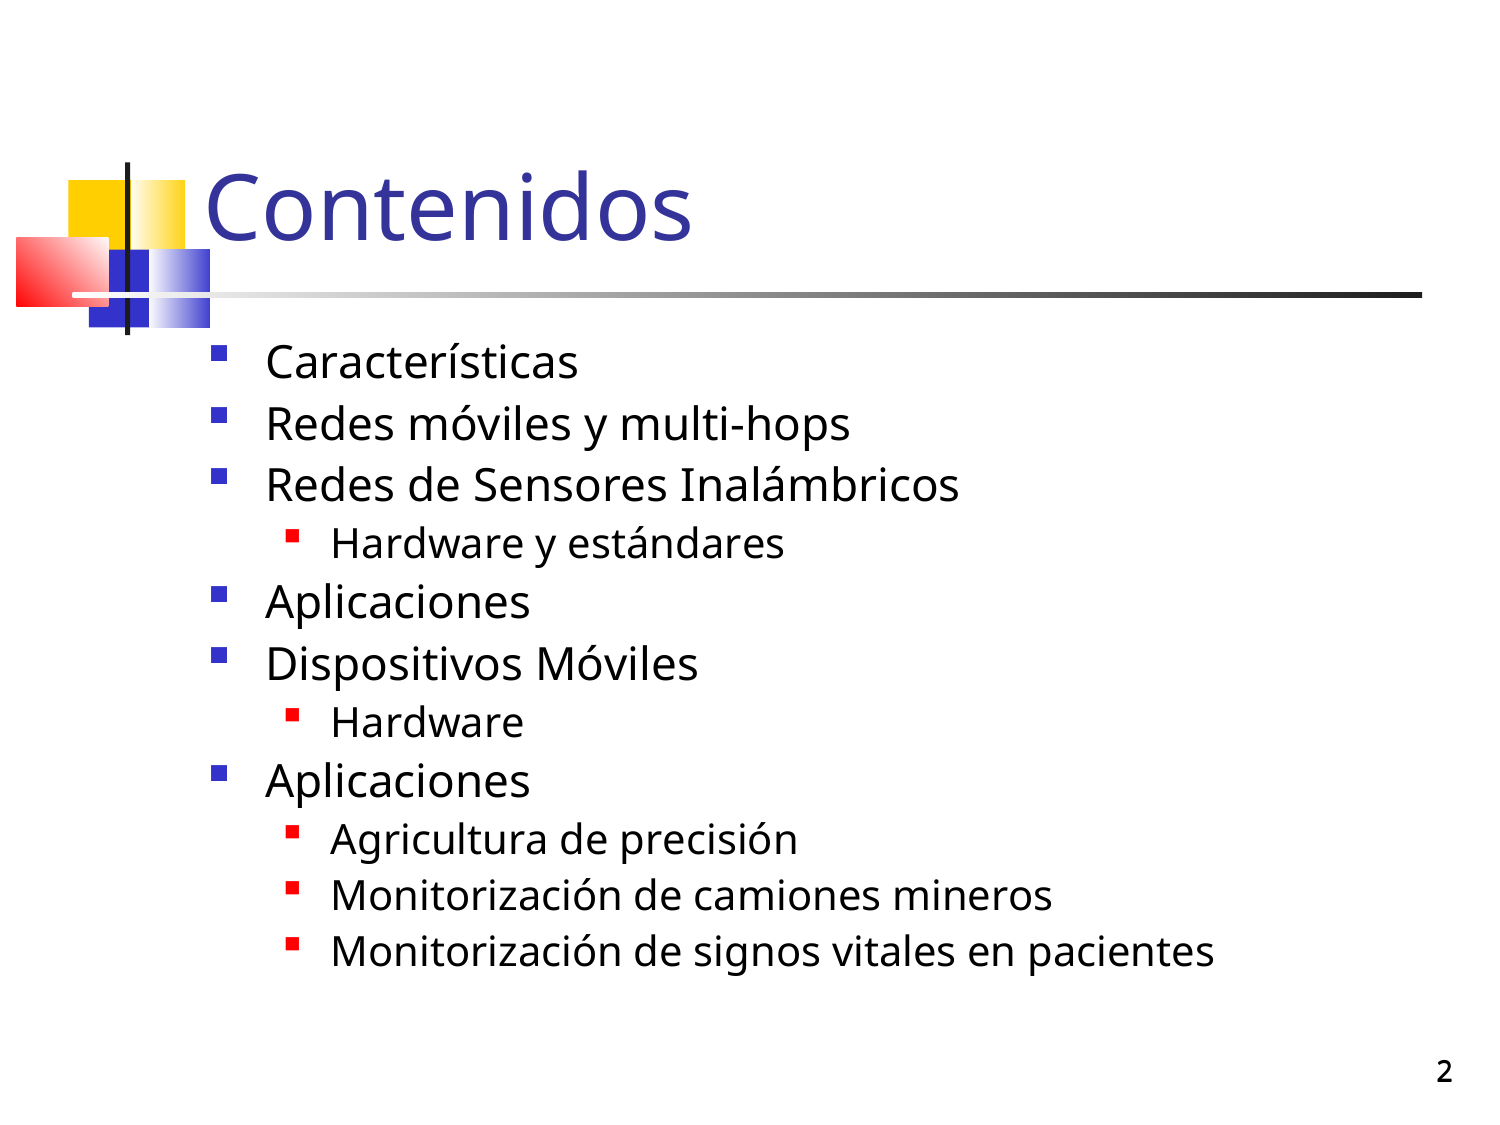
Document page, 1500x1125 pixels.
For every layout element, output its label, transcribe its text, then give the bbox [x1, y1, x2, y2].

list Características Redes móviles y multi-hops Redes de Sensores Inalámbricos Hardware y estándares Aplicaciones Dispositivos Móviles Hardware Aplicaciones Agricultura de precisión Monitorización de camiones mineros Monitorización de signos vitales en pacientes [193, 331, 1469, 1014]
text_box <number> [1155, 1024, 1468, 1100]
title Contenidos [188, 35, 1269, 276]
